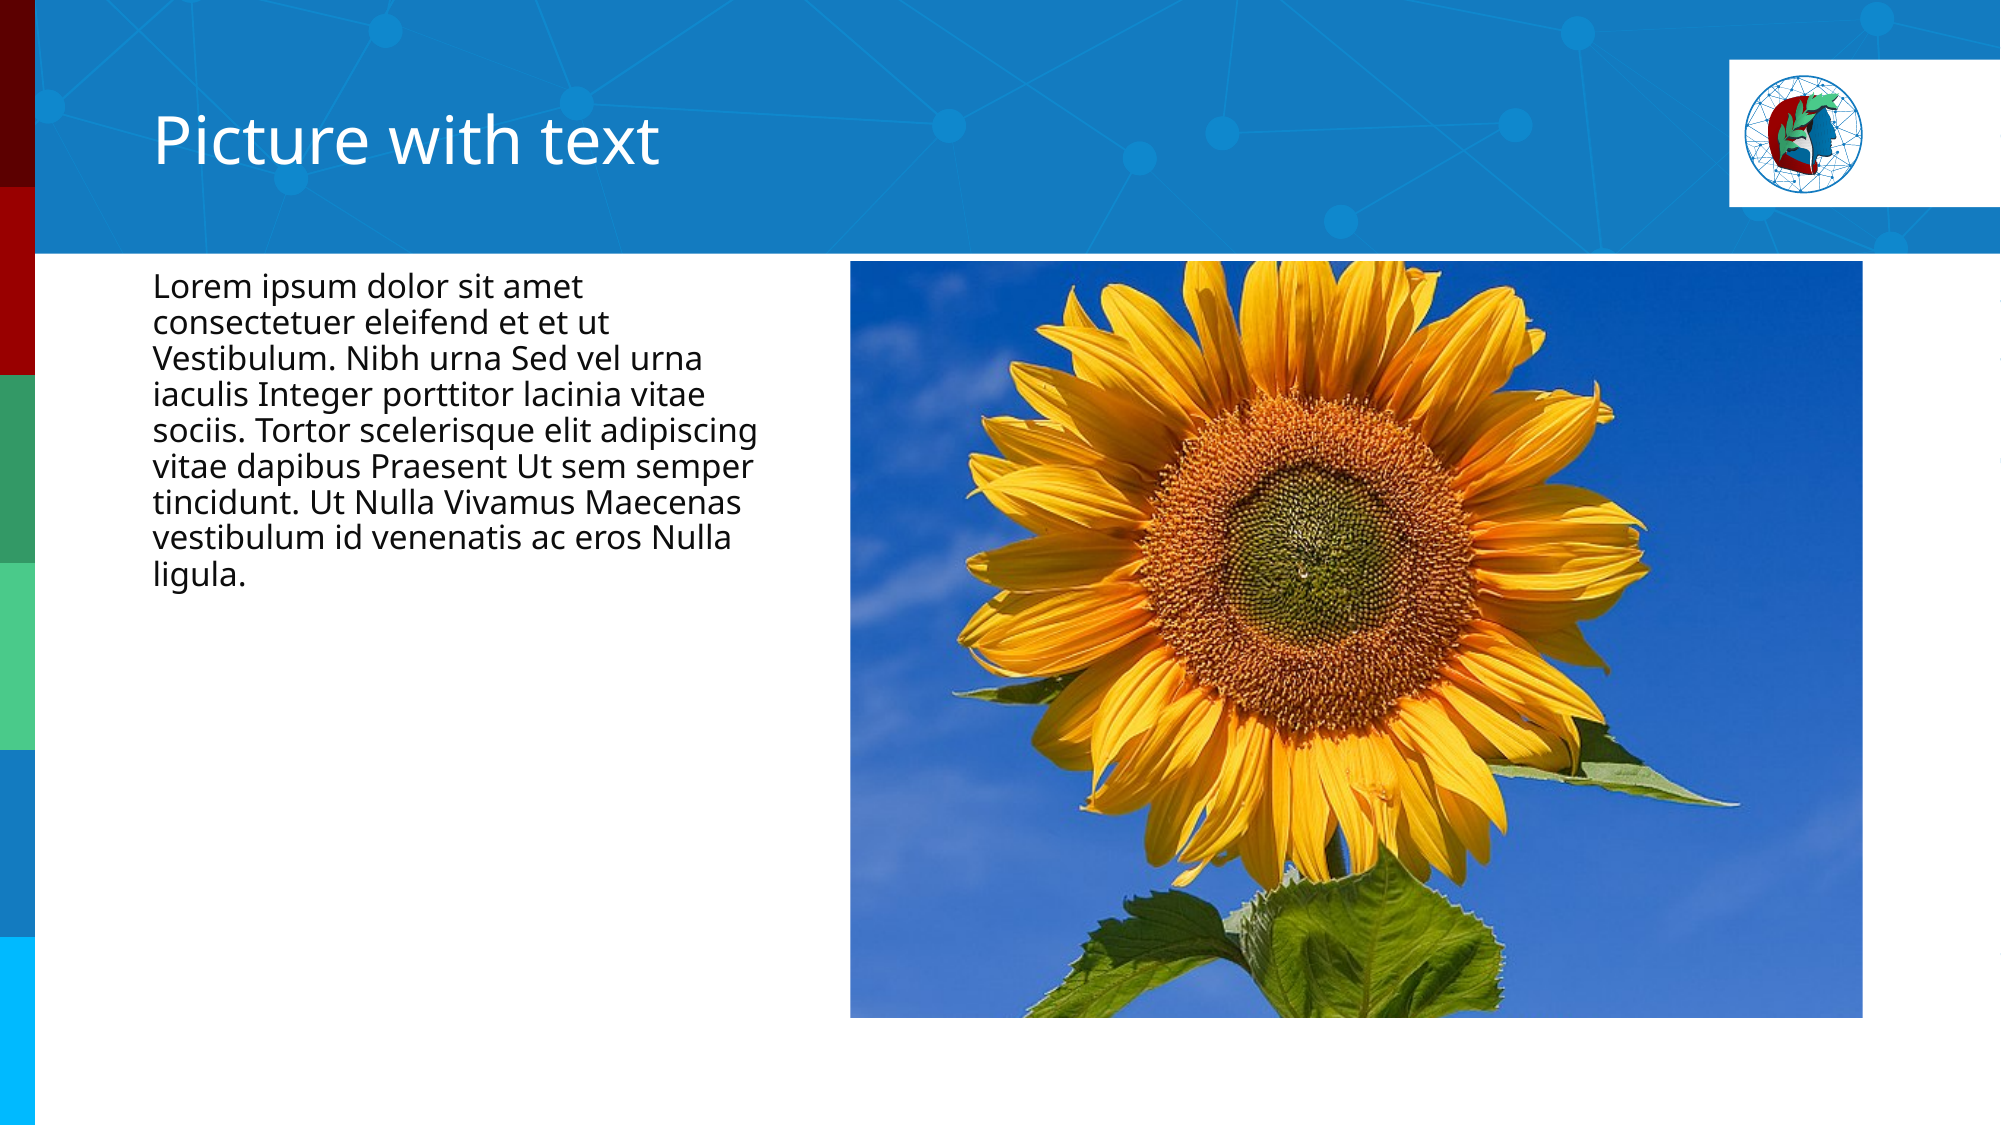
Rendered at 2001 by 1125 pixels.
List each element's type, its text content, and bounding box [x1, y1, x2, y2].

title Picture with text [137, 42, 783, 244]
list Lorem ipsum dolor sit amet consectetuer eleifend et et ut Vestibulum. Nibh urna Sed vel urna iaculis Integer porttitor lacinia vitae sociis. Tortor scelerisque elit adipiscing vitae dapibus Praesent Ut sem semper tincidunt. Ut Nulla Vivamus Maecenas vestibulum id venenatis ac eros Nulla ligula. [137, 262, 783, 1018]
picture [850, 261, 1863, 1018]
